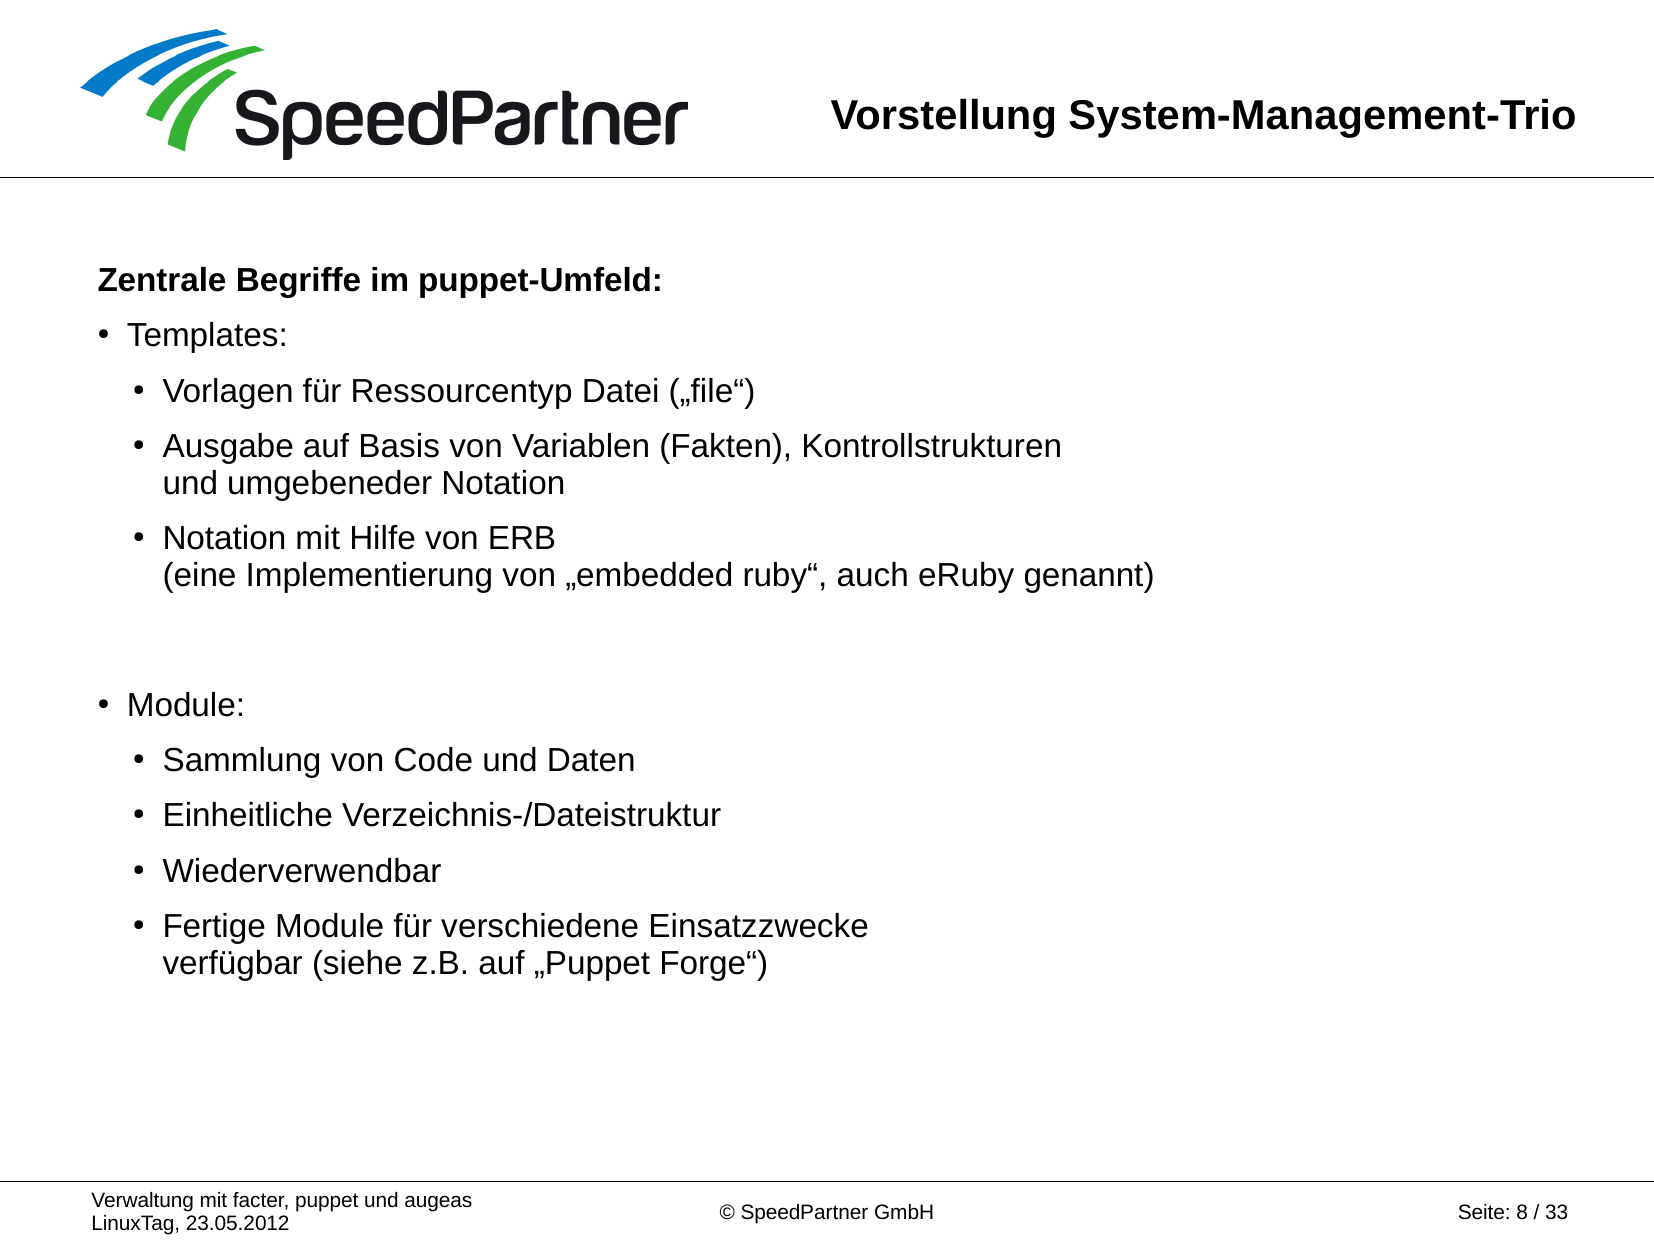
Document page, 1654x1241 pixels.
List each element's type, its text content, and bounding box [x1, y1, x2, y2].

picture [80, 29, 688, 160]
text_box Zentrale Begriffe im puppet-Umfeld: Templates: Vorlagen für Ressourcentyp Datei („file“) Ausgabe auf Basis von Variablen (Fakten), Kontrollstrukturen und umgebeneder Notation Notation mit Hilfe von ERB (eine Implementierung von „embedded ruby“, auch eRuby genannt) Module: Sammlung von Code und Daten Einheitliche Verzeichnis-/Dateistruktur Wiederverwendbar Fertige Module für verschiedene Einsatzzwecke verfügbar (siehe z.B. auf „Puppet Forge“) [82, 253, 1565, 1177]
title Vorstellung System-Management-Trio [590, 70, 1577, 160]
